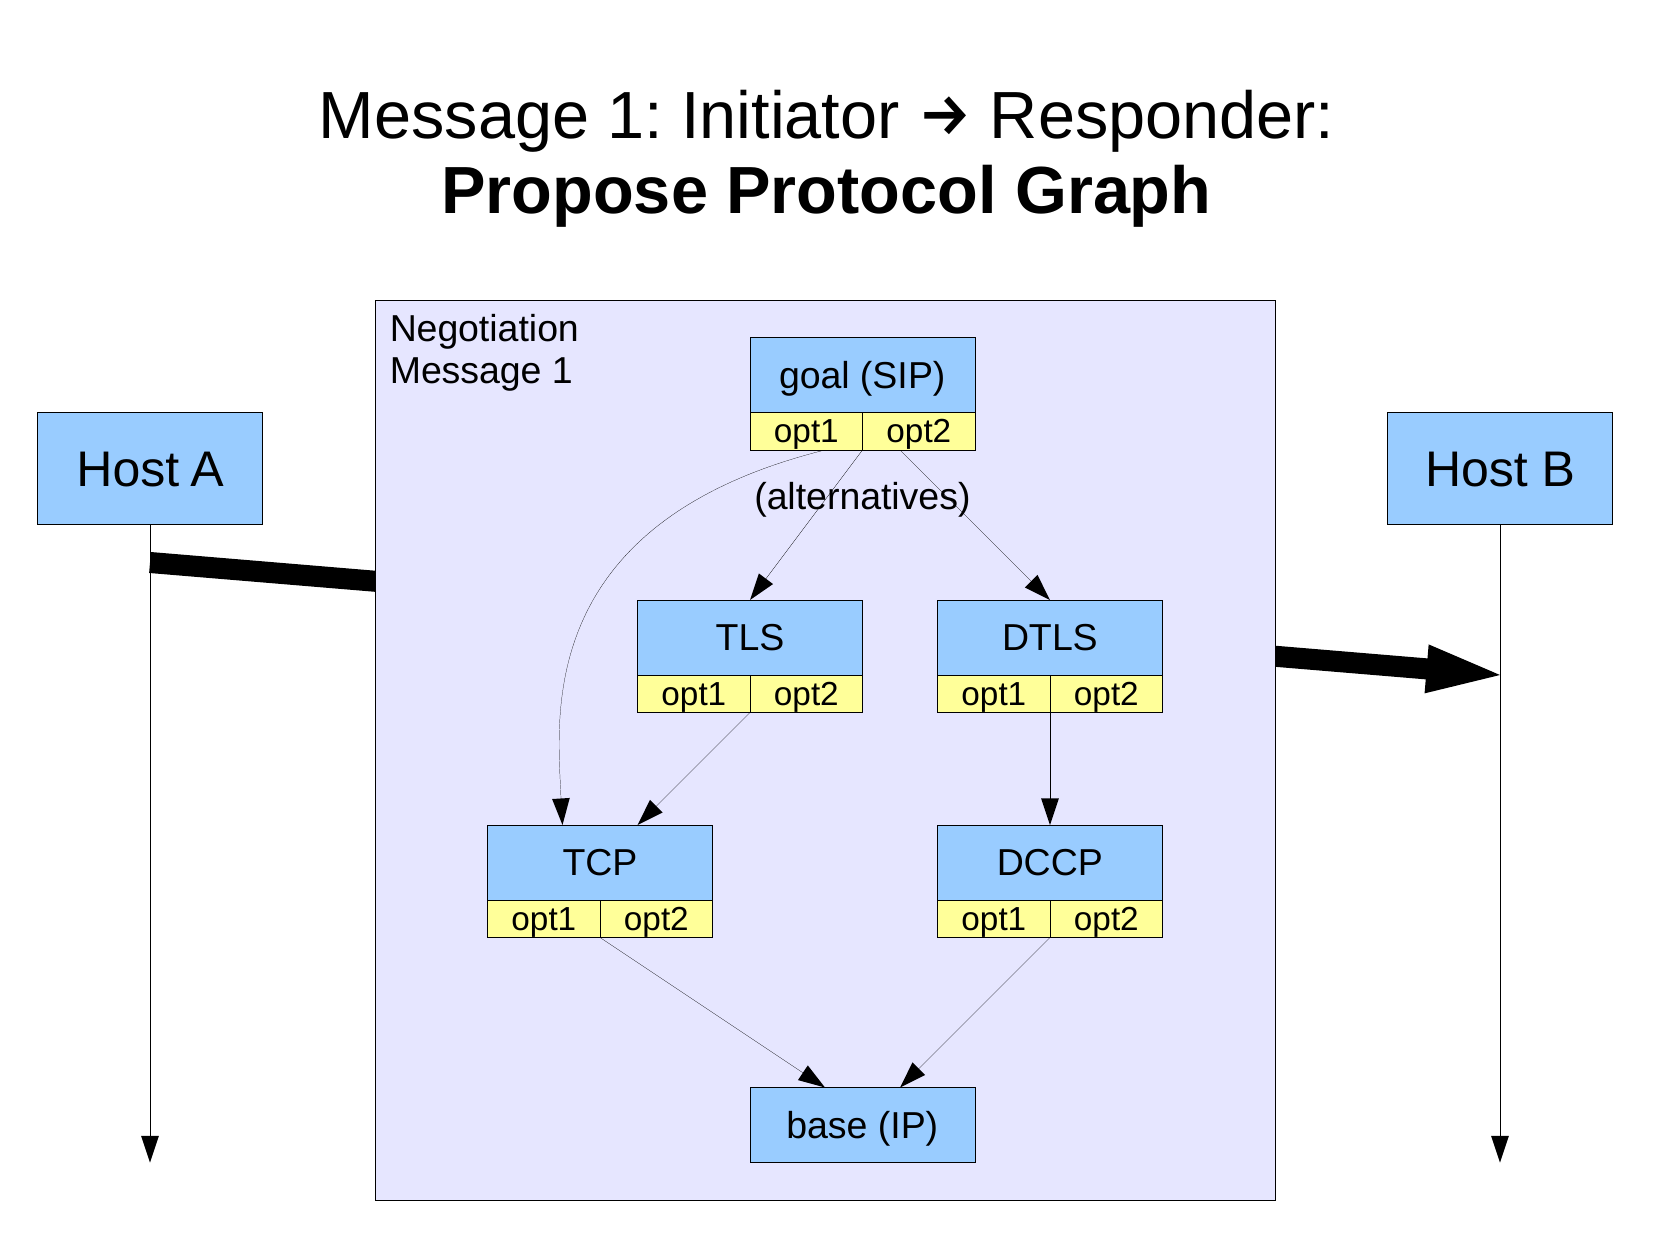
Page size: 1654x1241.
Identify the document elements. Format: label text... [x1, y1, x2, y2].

text_box opt1 [937, 675, 1050, 713]
text_box opt1 [487, 900, 600, 938]
text_box TCP [487, 825, 713, 900]
text_box opt2 [1050, 900, 1163, 938]
text_box base (IP) [750, 1087, 976, 1163]
text_box opt1 [937, 900, 1050, 938]
text_box opt2 [750, 675, 863, 713]
text_box (alternatives) [712, 468, 1013, 526]
text_box TLS [637, 600, 863, 675]
text_box DTLS [937, 600, 1163, 675]
text_box opt2 [1050, 675, 1163, 713]
text_box Negotiation Message 1 [375, 300, 713, 399]
text_box opt1 [750, 412, 862, 451]
text_box opt2 [862, 412, 976, 451]
text_box DCCP [937, 825, 1163, 900]
text_box Host A [37, 412, 263, 525]
text_box opt2 [600, 900, 713, 938]
text_box opt1 [637, 675, 750, 713]
title Message 1: Initiator → Responder: Propose Protocol Graph [82, 49, 1571, 257]
text_box Host B [1387, 412, 1613, 525]
text_box [375, 300, 1276, 1201]
text_box goal (SIP) [750, 337, 976, 412]
